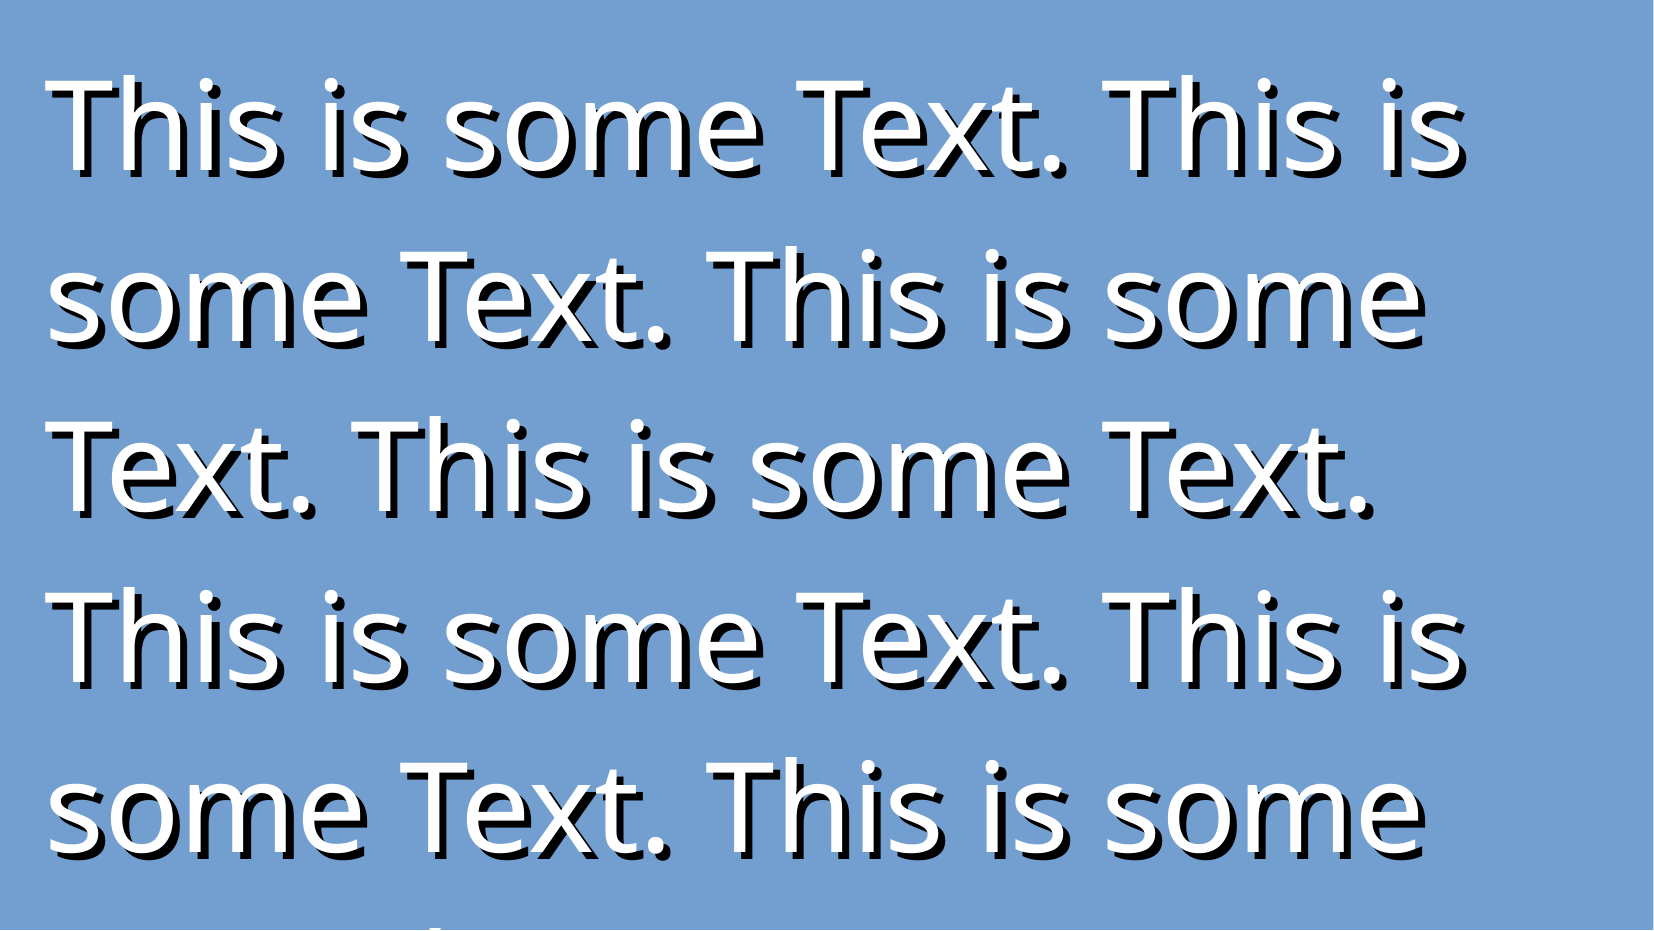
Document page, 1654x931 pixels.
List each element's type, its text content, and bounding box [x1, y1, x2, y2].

text_box This is some Text. This is some Text. This is some Text. This is some Text. This is some Text. This is some Text. This is some Text. This is some Text. This is some Text. [29, 29, 1625, 795]
